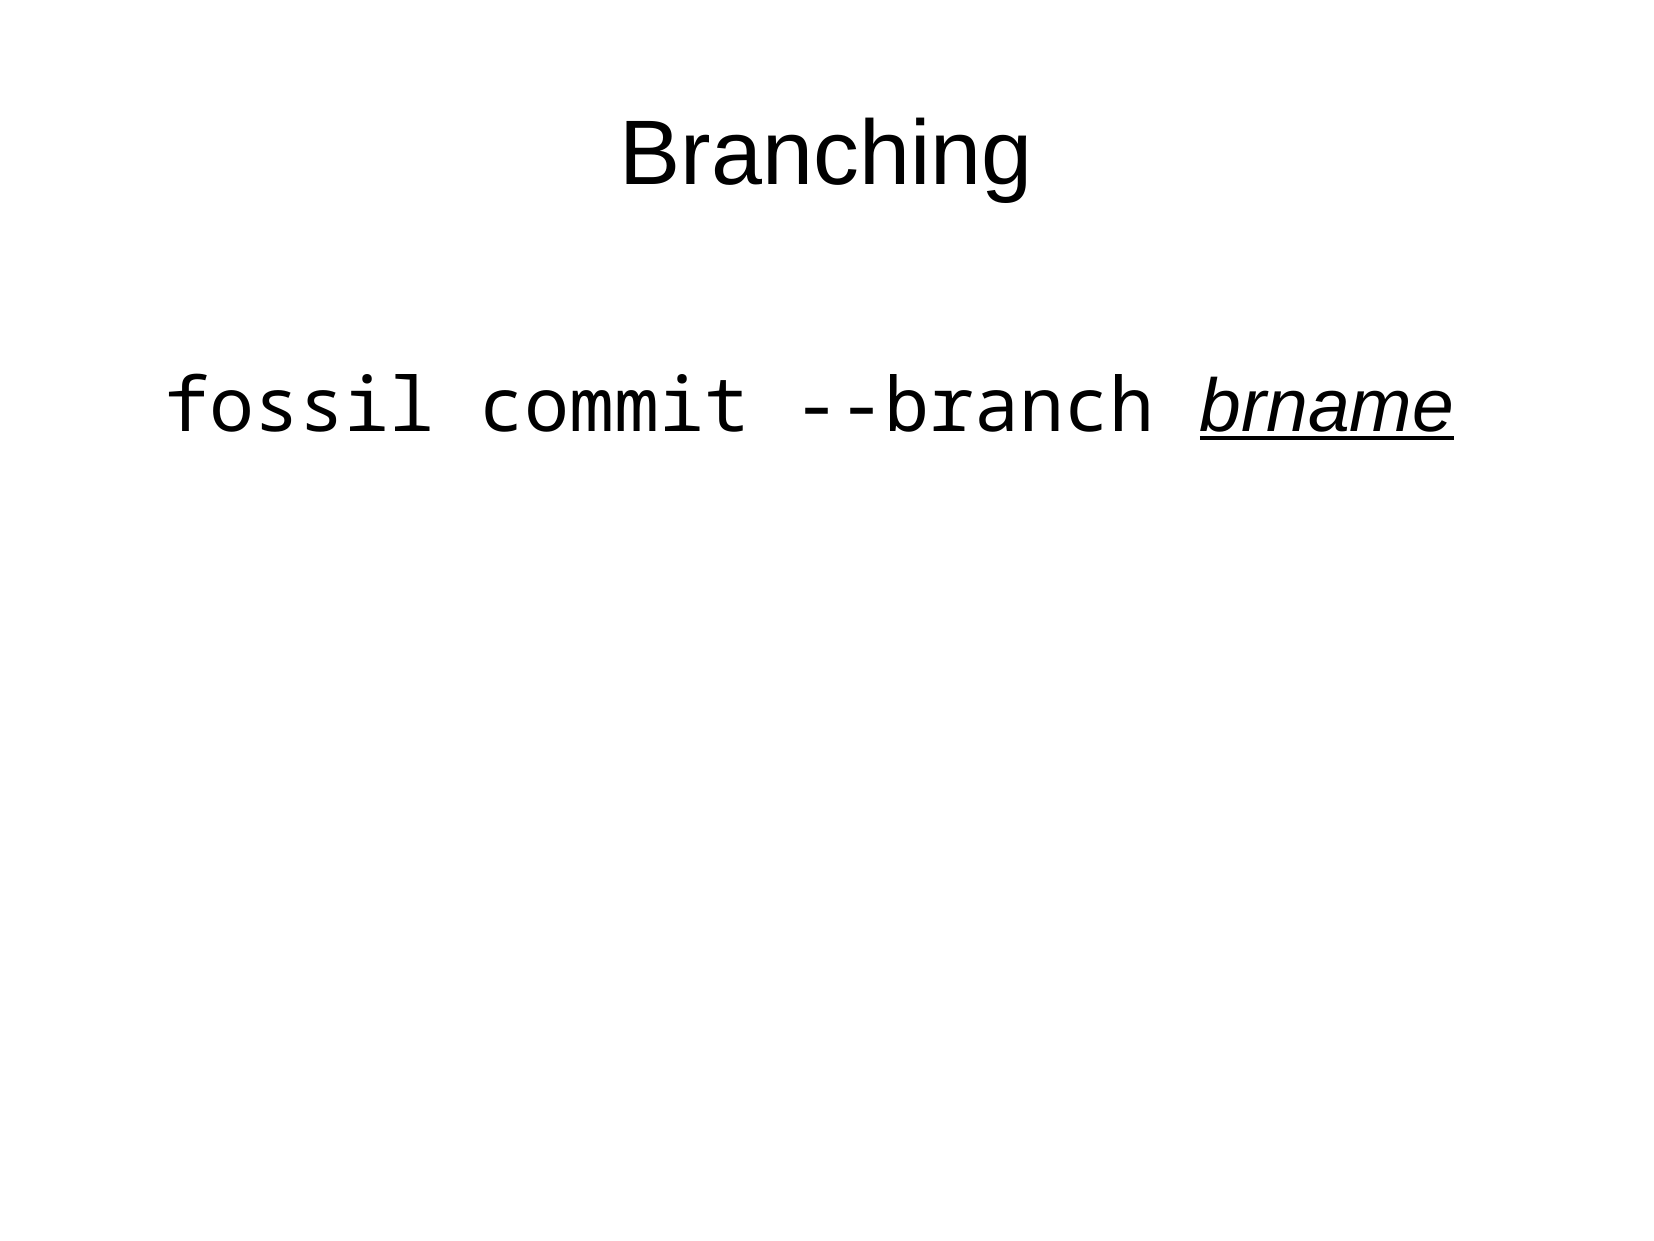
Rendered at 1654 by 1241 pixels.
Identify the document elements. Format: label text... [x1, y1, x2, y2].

text_box fossil commit --branch brname [149, 344, 1464, 448]
title Branching [82, 49, 1571, 257]
